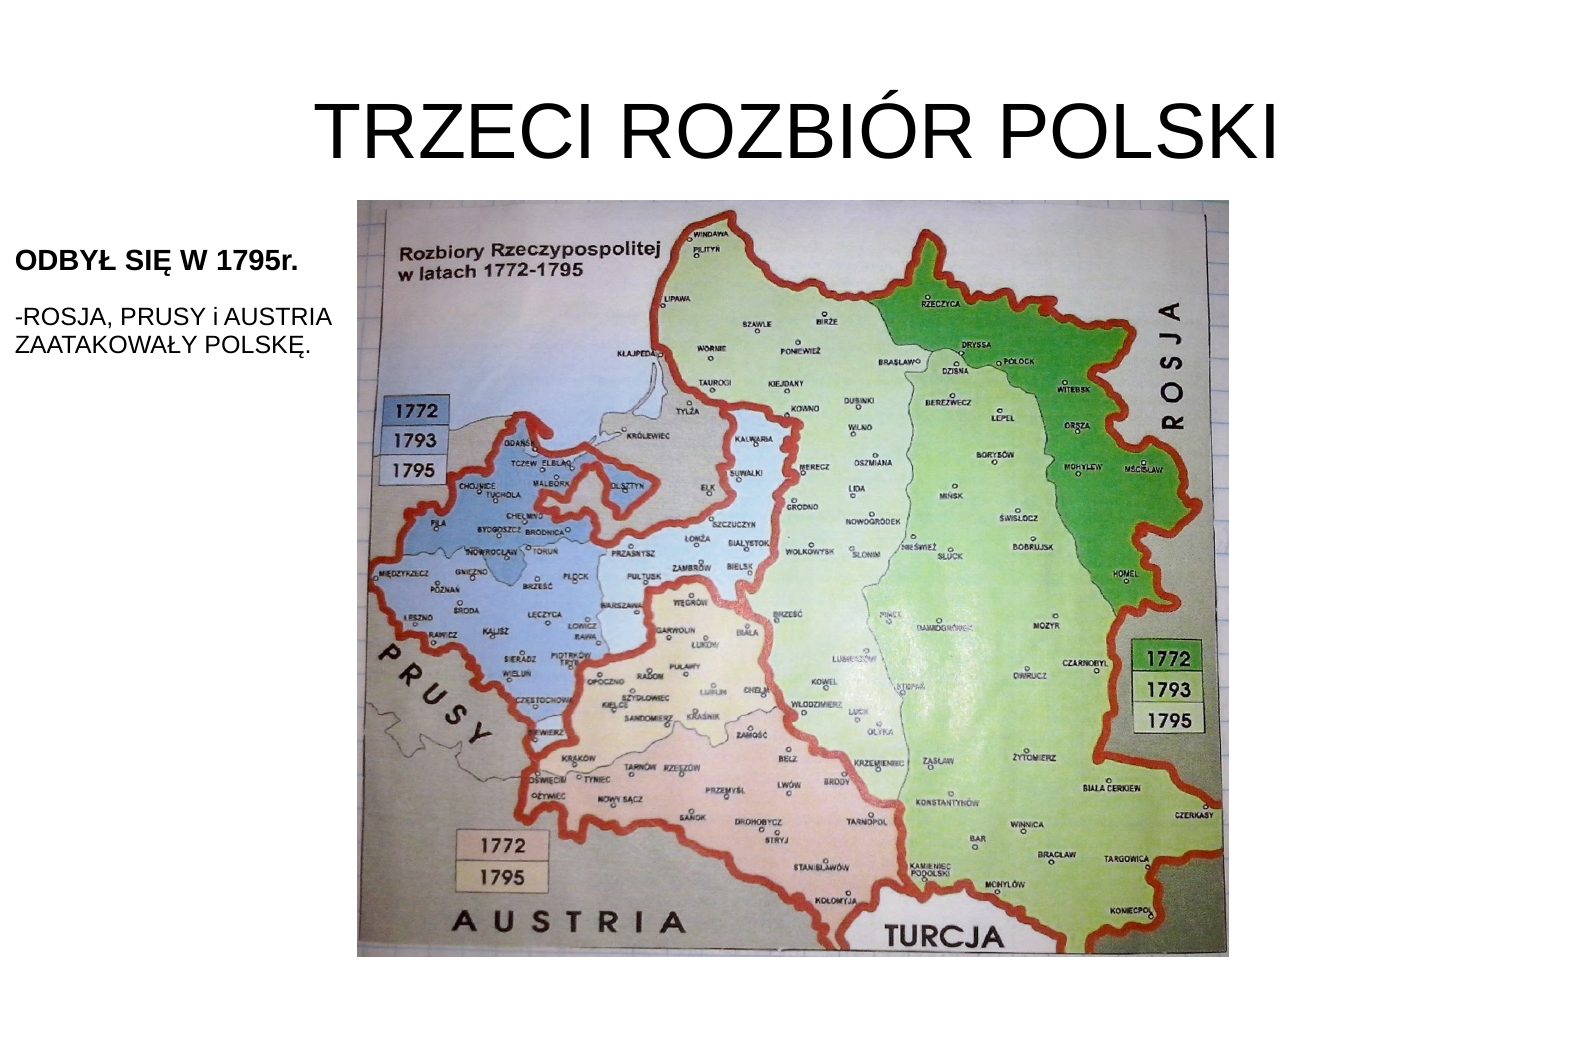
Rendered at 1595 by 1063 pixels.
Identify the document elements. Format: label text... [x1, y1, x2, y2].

text_box ODBYŁ SIĘ W 1795r. [0, 236, 315, 285]
picture [357, 200, 1229, 957]
title TRZECI ROZBIÓR POLSKI [79, 42, 1515, 220]
text_box -ROSJA, PRUSY i AUSTRIA ZAATAKOWAŁY POLSKĘ. [0, 295, 348, 367]
